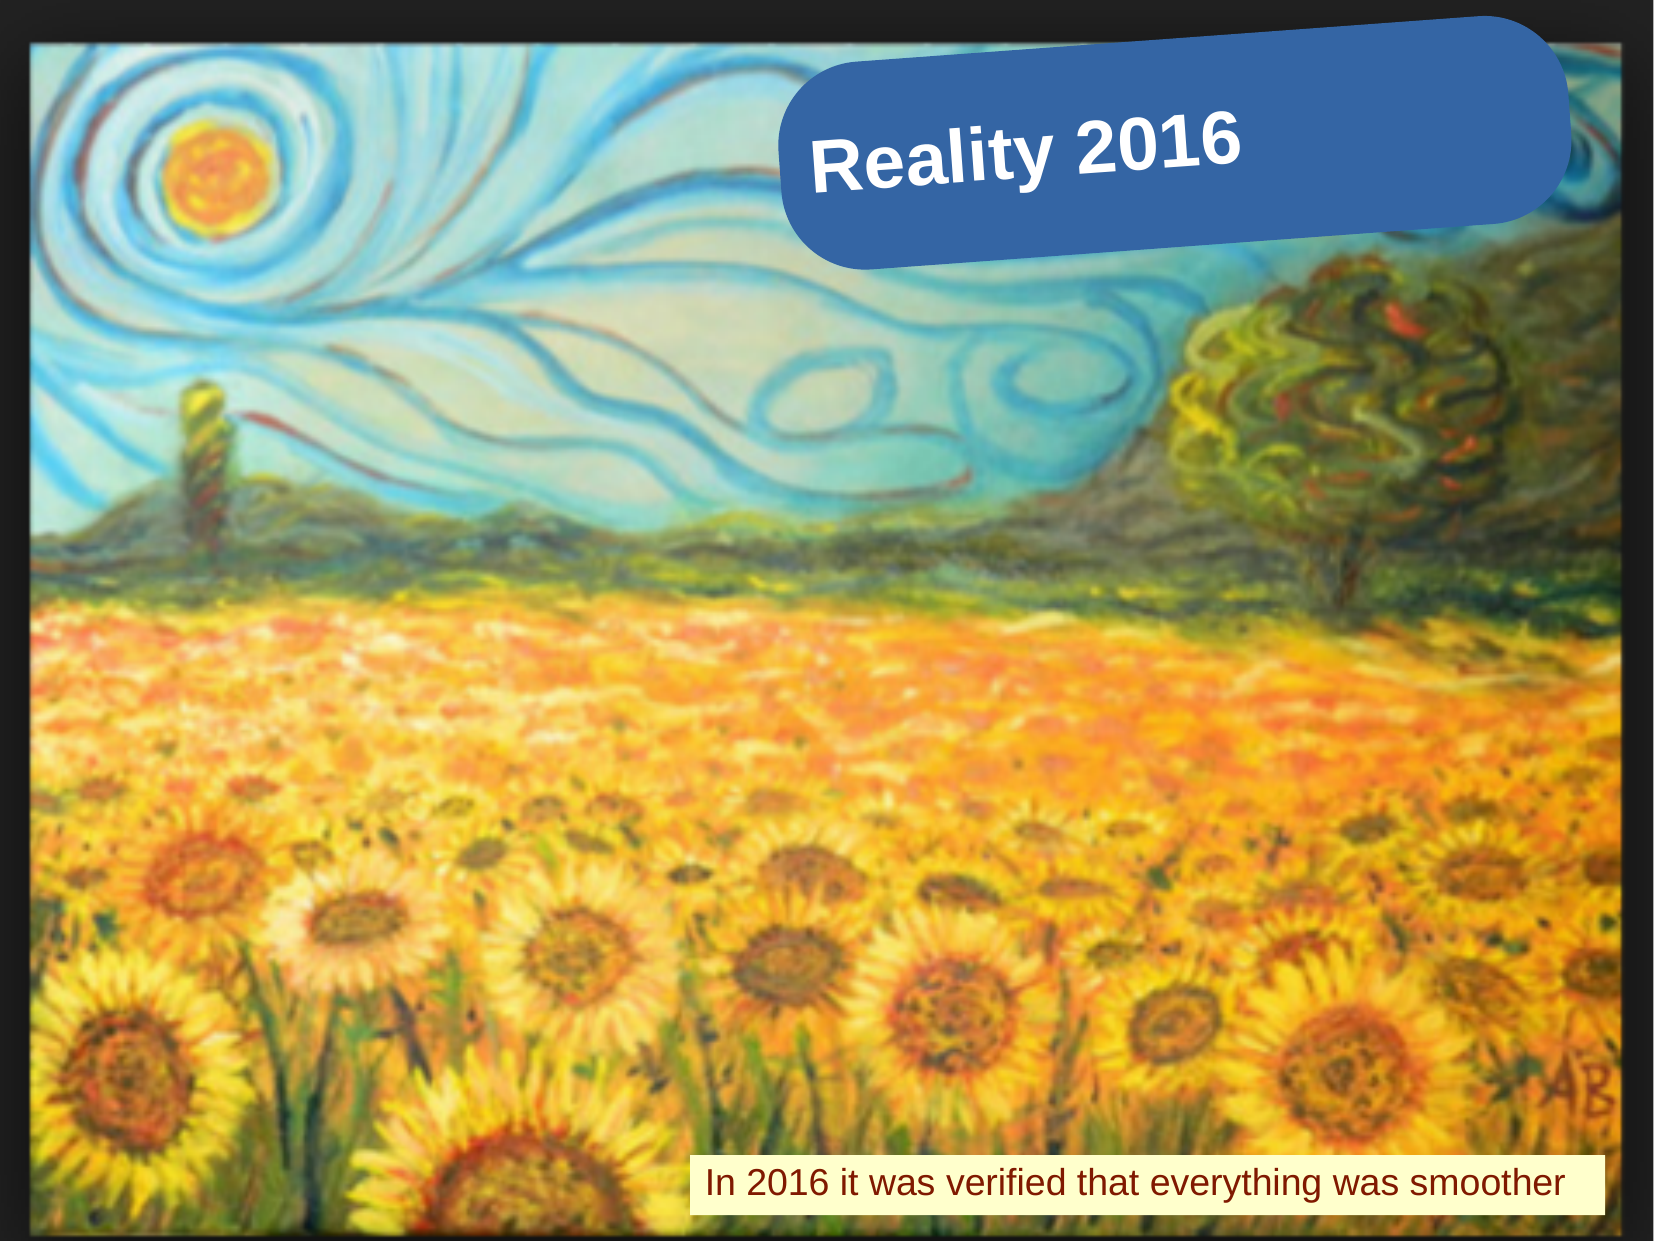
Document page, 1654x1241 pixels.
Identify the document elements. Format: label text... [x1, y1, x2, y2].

text_box Reality 2016 [772, 10, 1578, 276]
text_box In 2016 it was verified that everything was smoother [690, 1155, 1606, 1216]
picture [0, 0, 1654, 1241]
